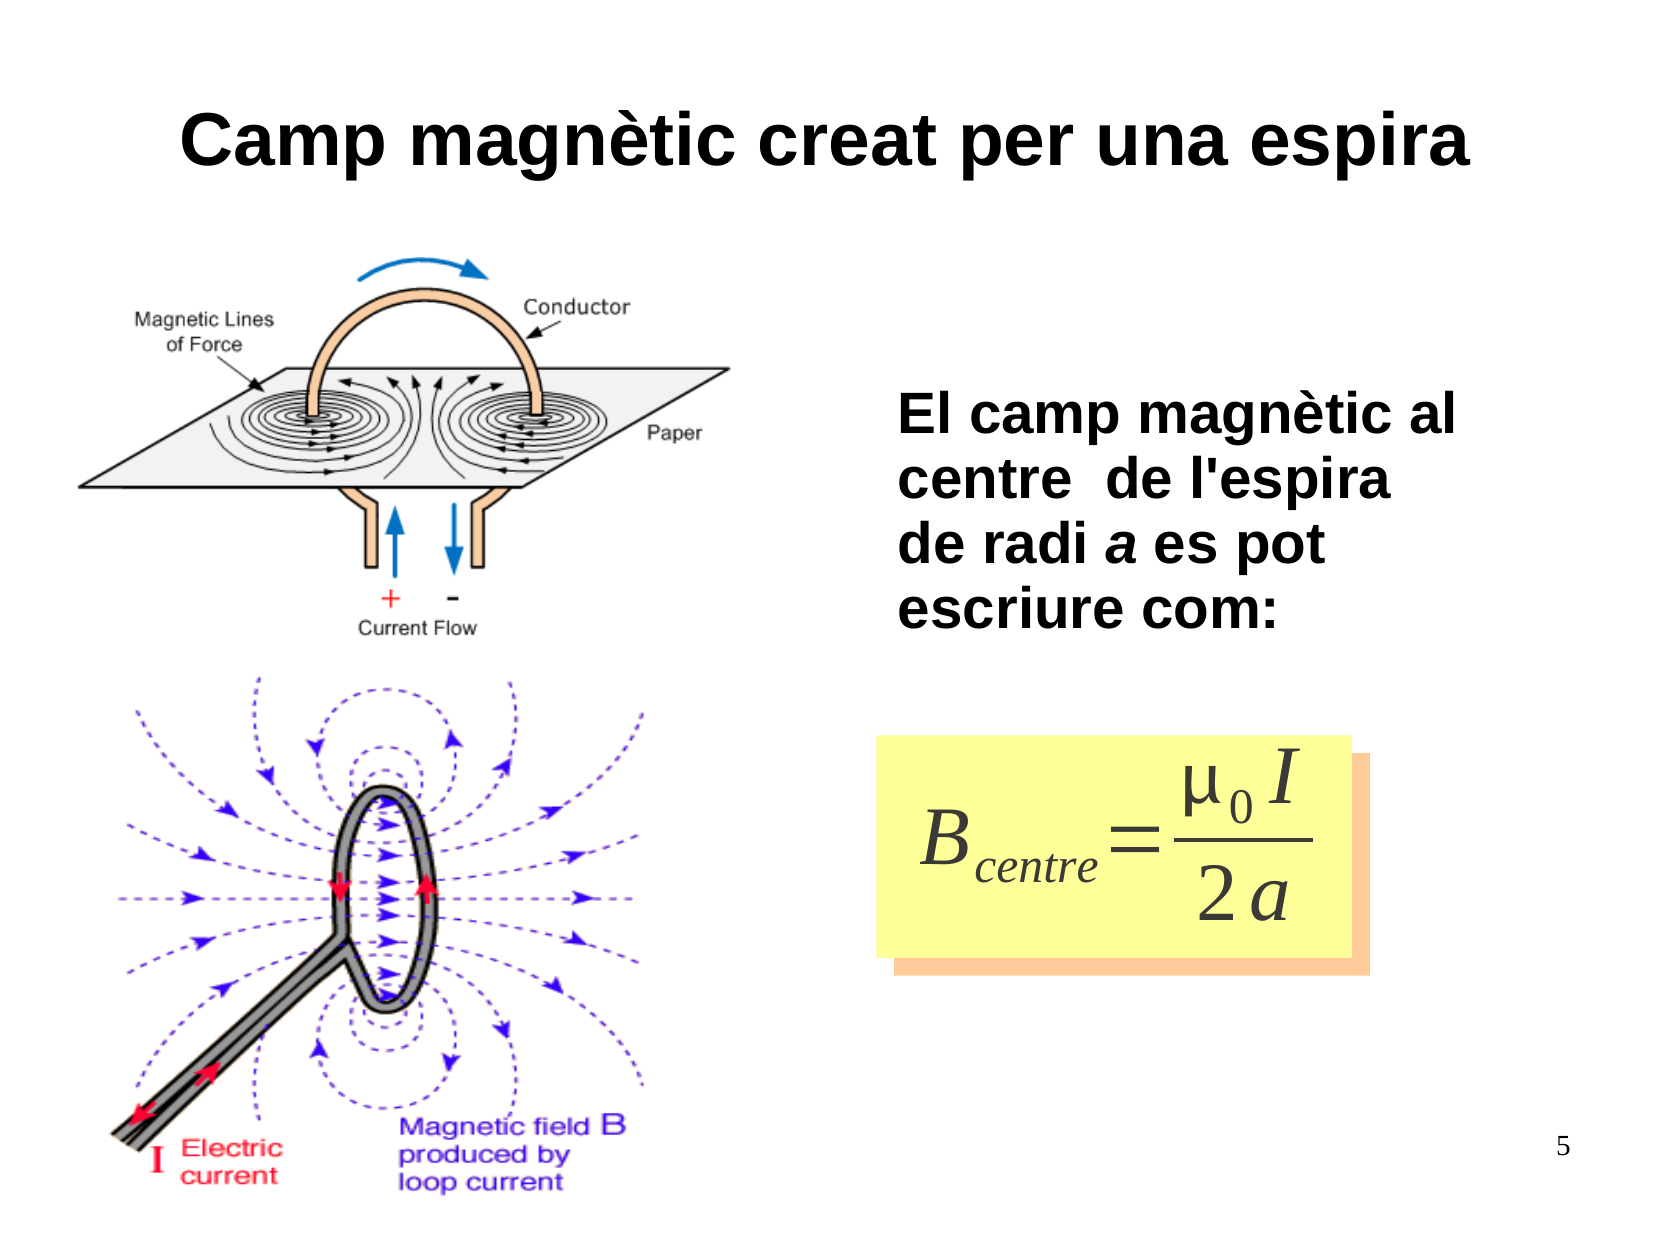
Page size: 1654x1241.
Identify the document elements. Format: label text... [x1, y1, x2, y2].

text_box [876, 735, 1352, 958]
text_box El camp magnètic al centre de l'espira de radi a es pot escriure com: [883, 373, 1481, 649]
chart [907, 729, 1323, 939]
picture [103, 670, 653, 1201]
text_box Camp magnètic creat per una espira [57, 90, 1614, 189]
picture [77, 257, 731, 643]
